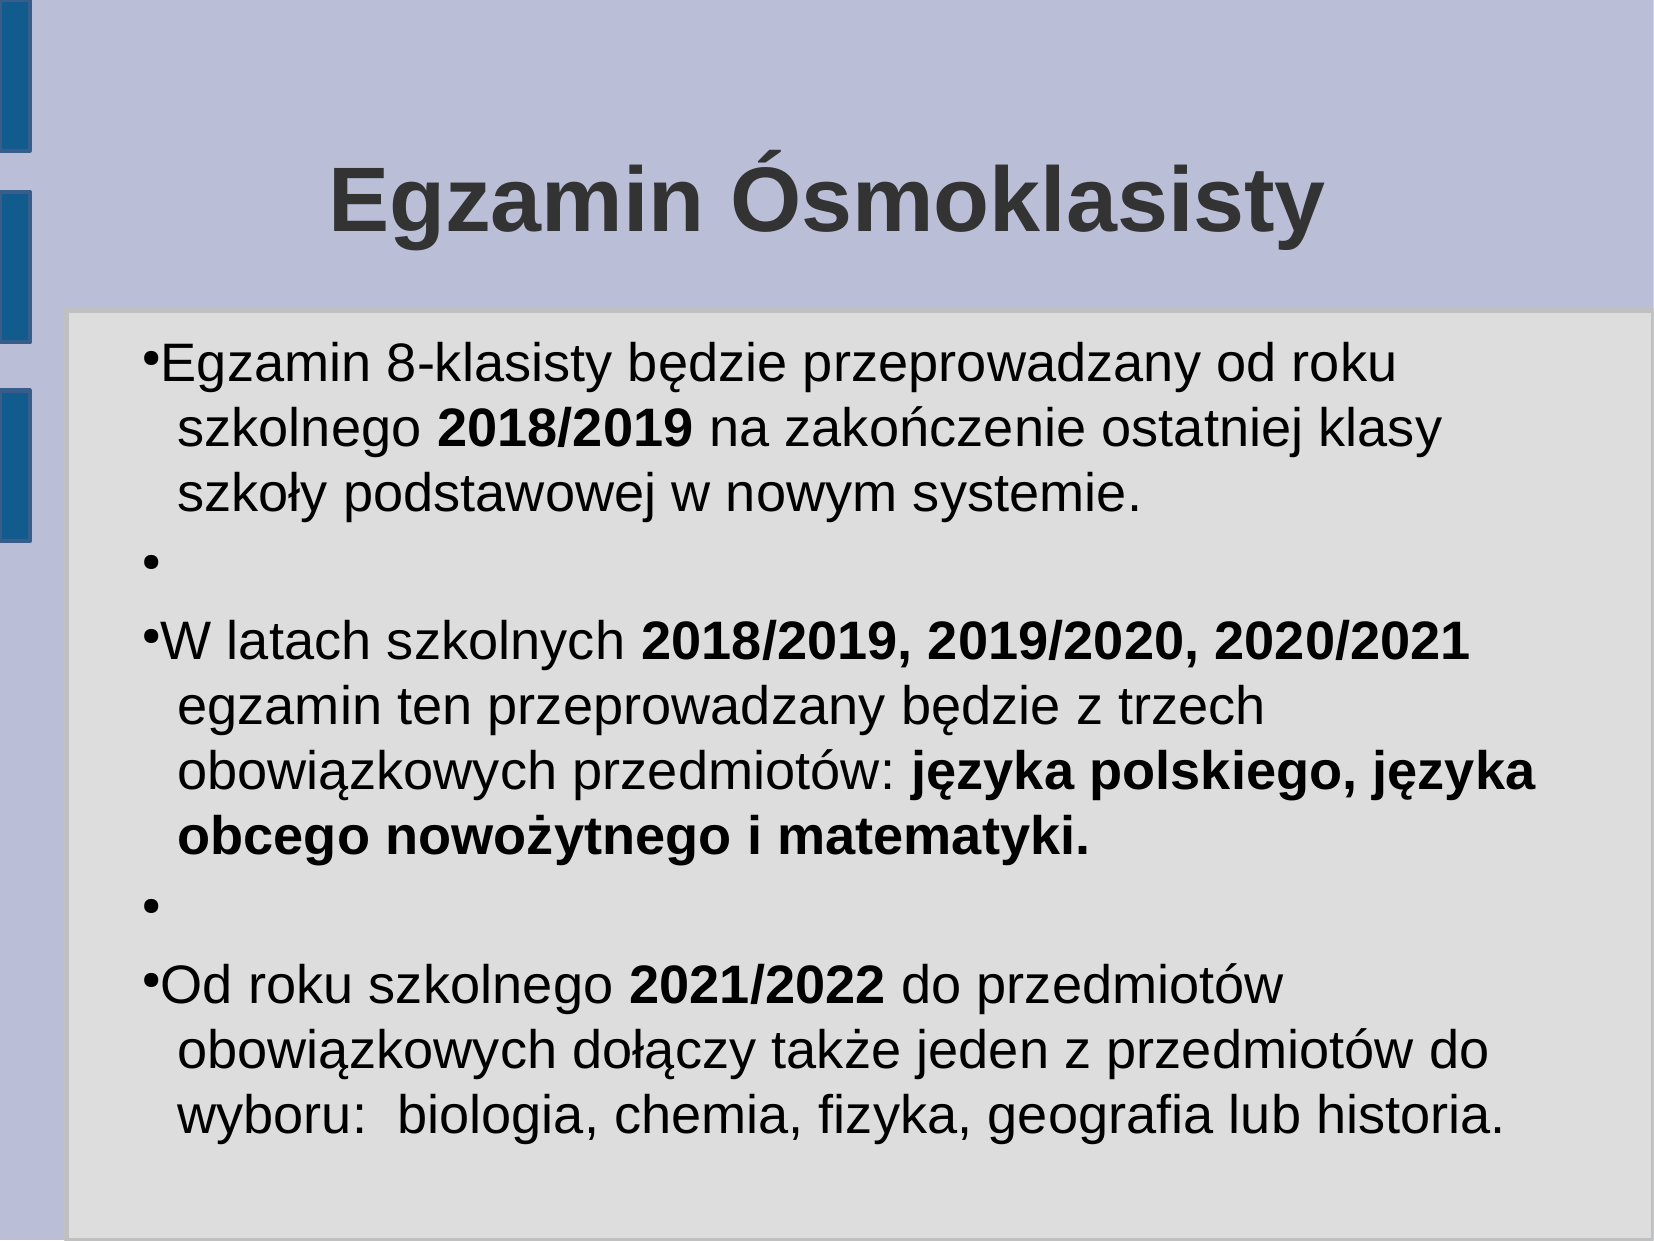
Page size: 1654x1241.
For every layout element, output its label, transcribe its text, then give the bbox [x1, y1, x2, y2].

subtitle Egzamin 8-klasisty będzie przeprowadzany od roku szkolnego 2018/2019 na zakończenie ostatniej klasy szkoły podstawowej w nowym systemie. W latach szkolnych 2018/2019, 2019/2020, 2020/2021 egzamin ten przeprowadzany będzie z trzech obowiązkowych przedmiotów: języka polskiego, języka obcego nowożytnego i matematyki. Od roku szkolnego 2021/2022 do przedmiotów obowiązkowych dołączy także jeden z przedmiotów do wyboru: biologia, chemia, fizyka, geografia lub historia. [141, 252, 1554, 1166]
title Egzamin Ósmoklasisty [121, 98, 1534, 291]
